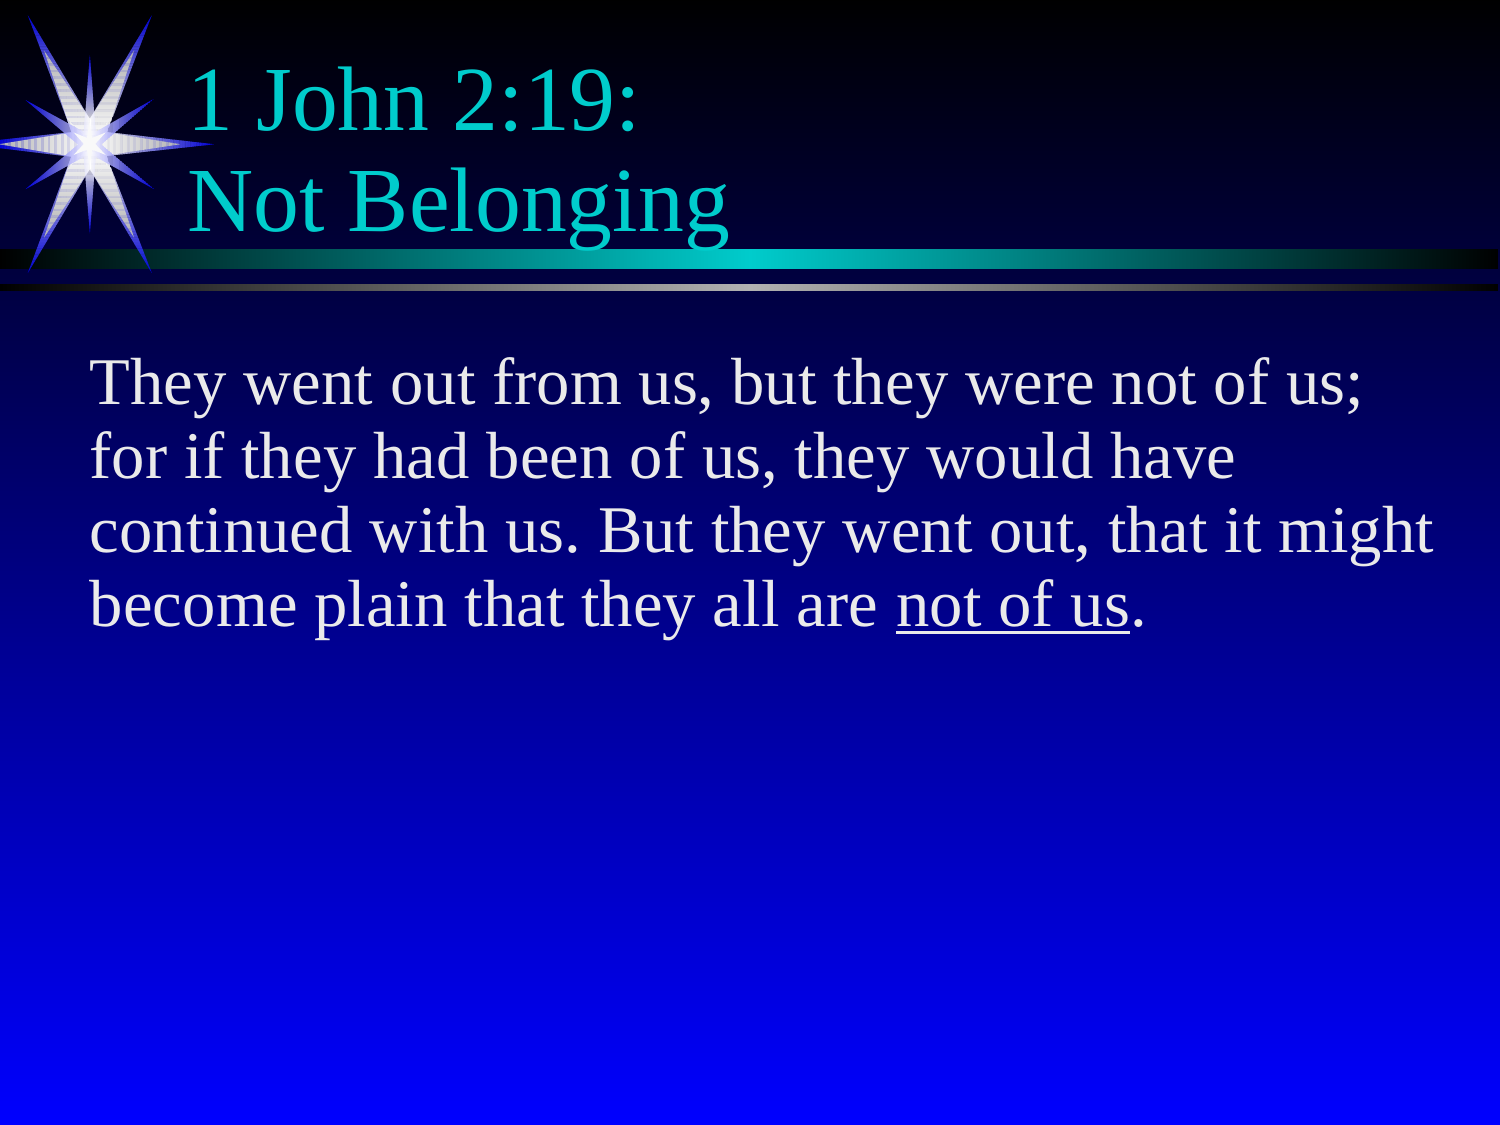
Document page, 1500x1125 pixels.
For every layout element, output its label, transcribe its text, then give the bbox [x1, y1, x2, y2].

title 1 John 2:19: Not Belonging [187, 47, 1463, 253]
text_box They went out from us, but they were not of us; for if they had been of us, they would have continued with us. But they went out, that it might become plain that they all are not of us. [75, 337, 1463, 956]
